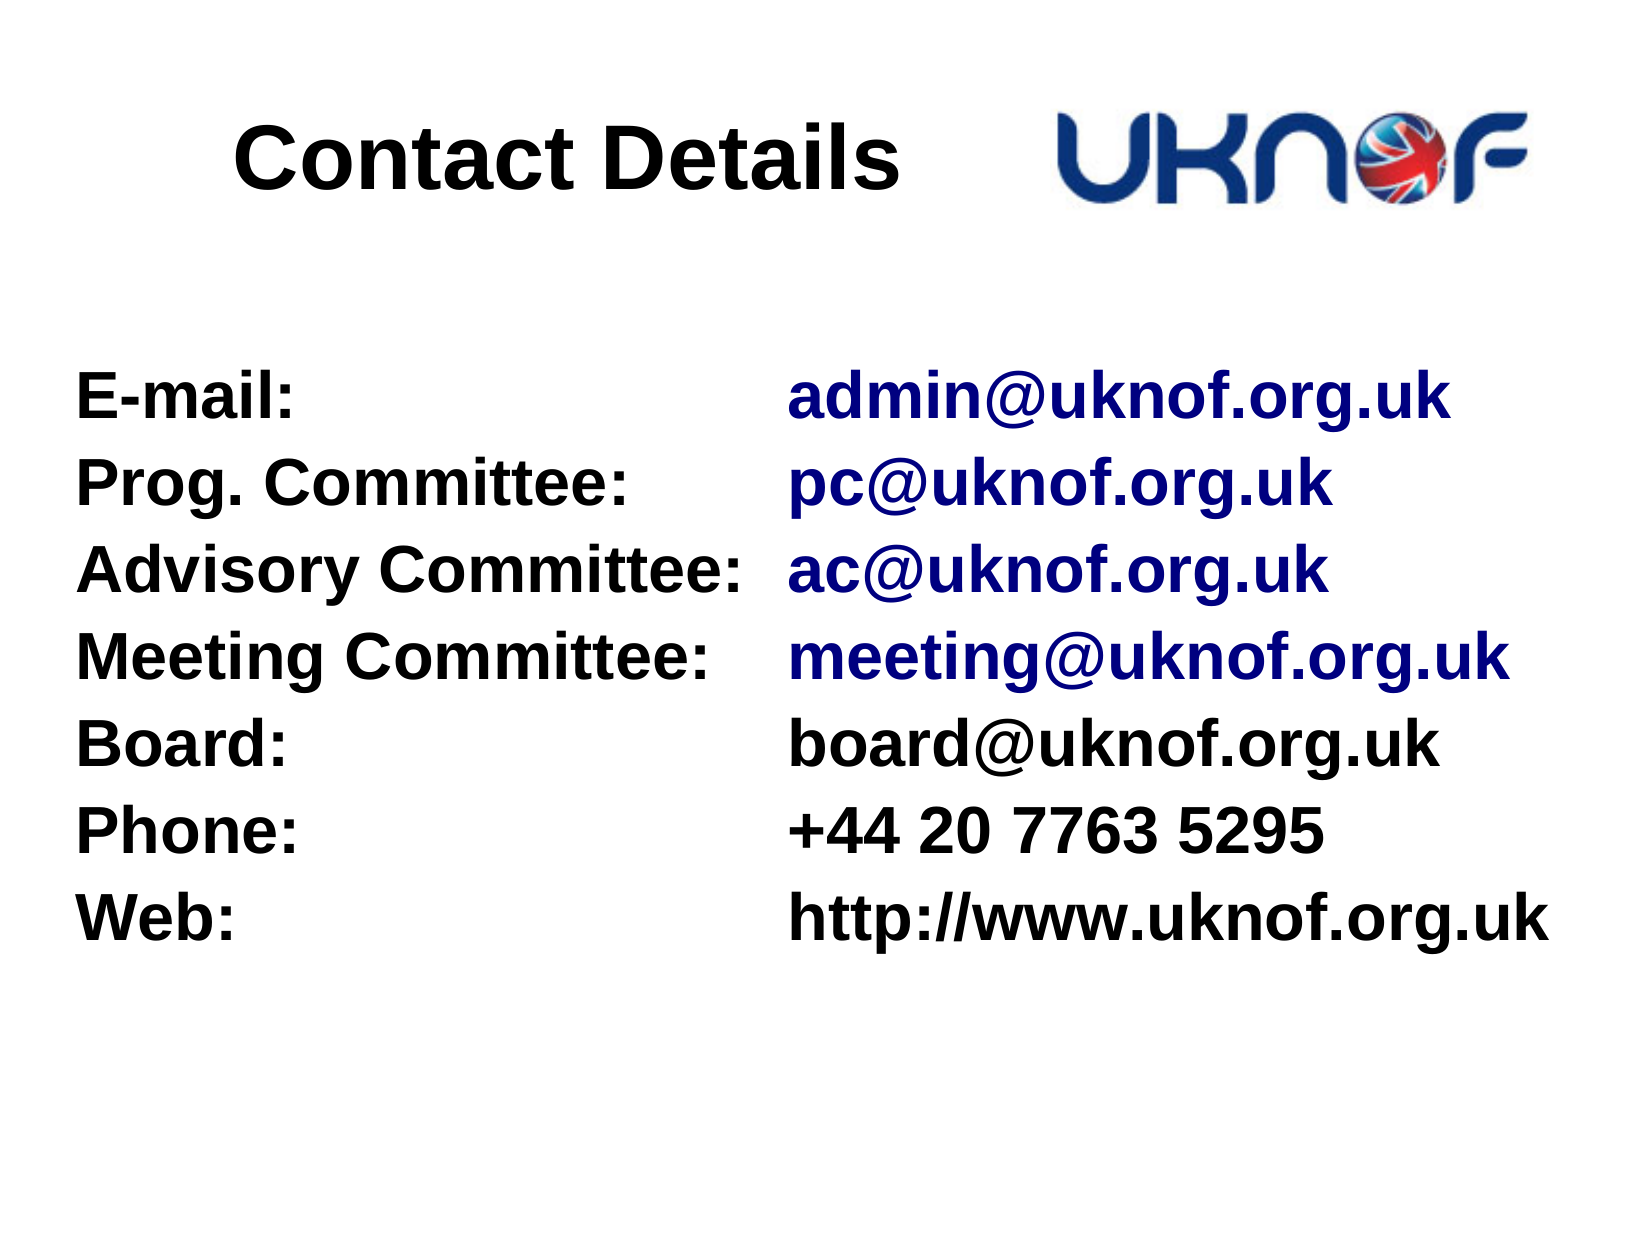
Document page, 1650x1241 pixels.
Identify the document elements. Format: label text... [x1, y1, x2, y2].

list admin@uknof.org.uk pc@uknof.org.uk ac@uknof.org.uk meeting@uknof.org.uk board@uknof.org.uk +44 20 7763 5295 http://www.uknof.org.uk [787, 358, 1576, 1078]
title Contact Details [123, 37, 1013, 279]
picture [1050, 93, 1536, 225]
list E-mail: Prog. Committee: Advisory Committee: Meeting Committee: Board: Phone: Web: [75, 358, 787, 1078]
